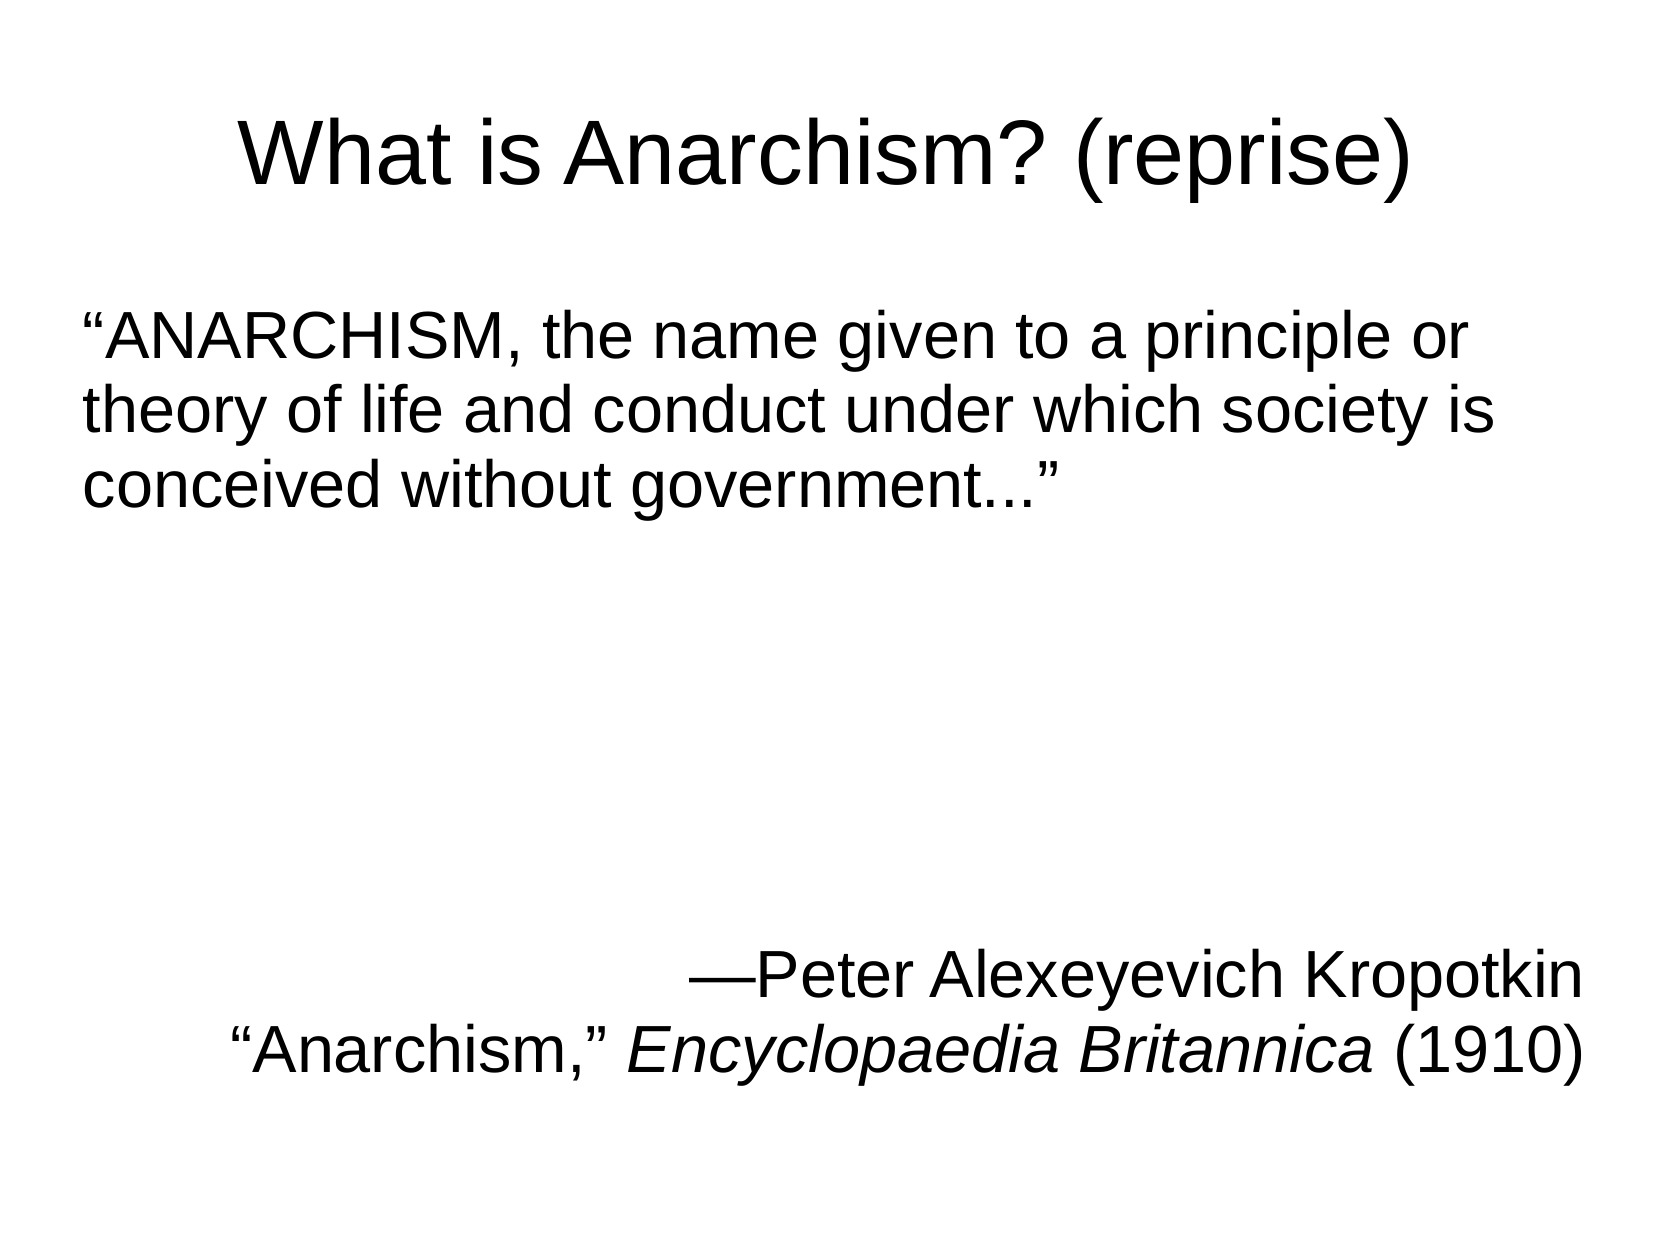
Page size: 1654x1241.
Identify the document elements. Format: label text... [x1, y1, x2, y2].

subtitle “ANARCHISM, the name given to a principle or theory of life and conduct under which society is conceived without government...” [82, 297, 1571, 901]
title What is Anarchism? (reprise) [82, 56, 1571, 250]
text_box —Peter Alexeyevich Kropotkin “Anarchism,” Encyclopaedia Britannica (1910) [97, 937, 1586, 1163]
